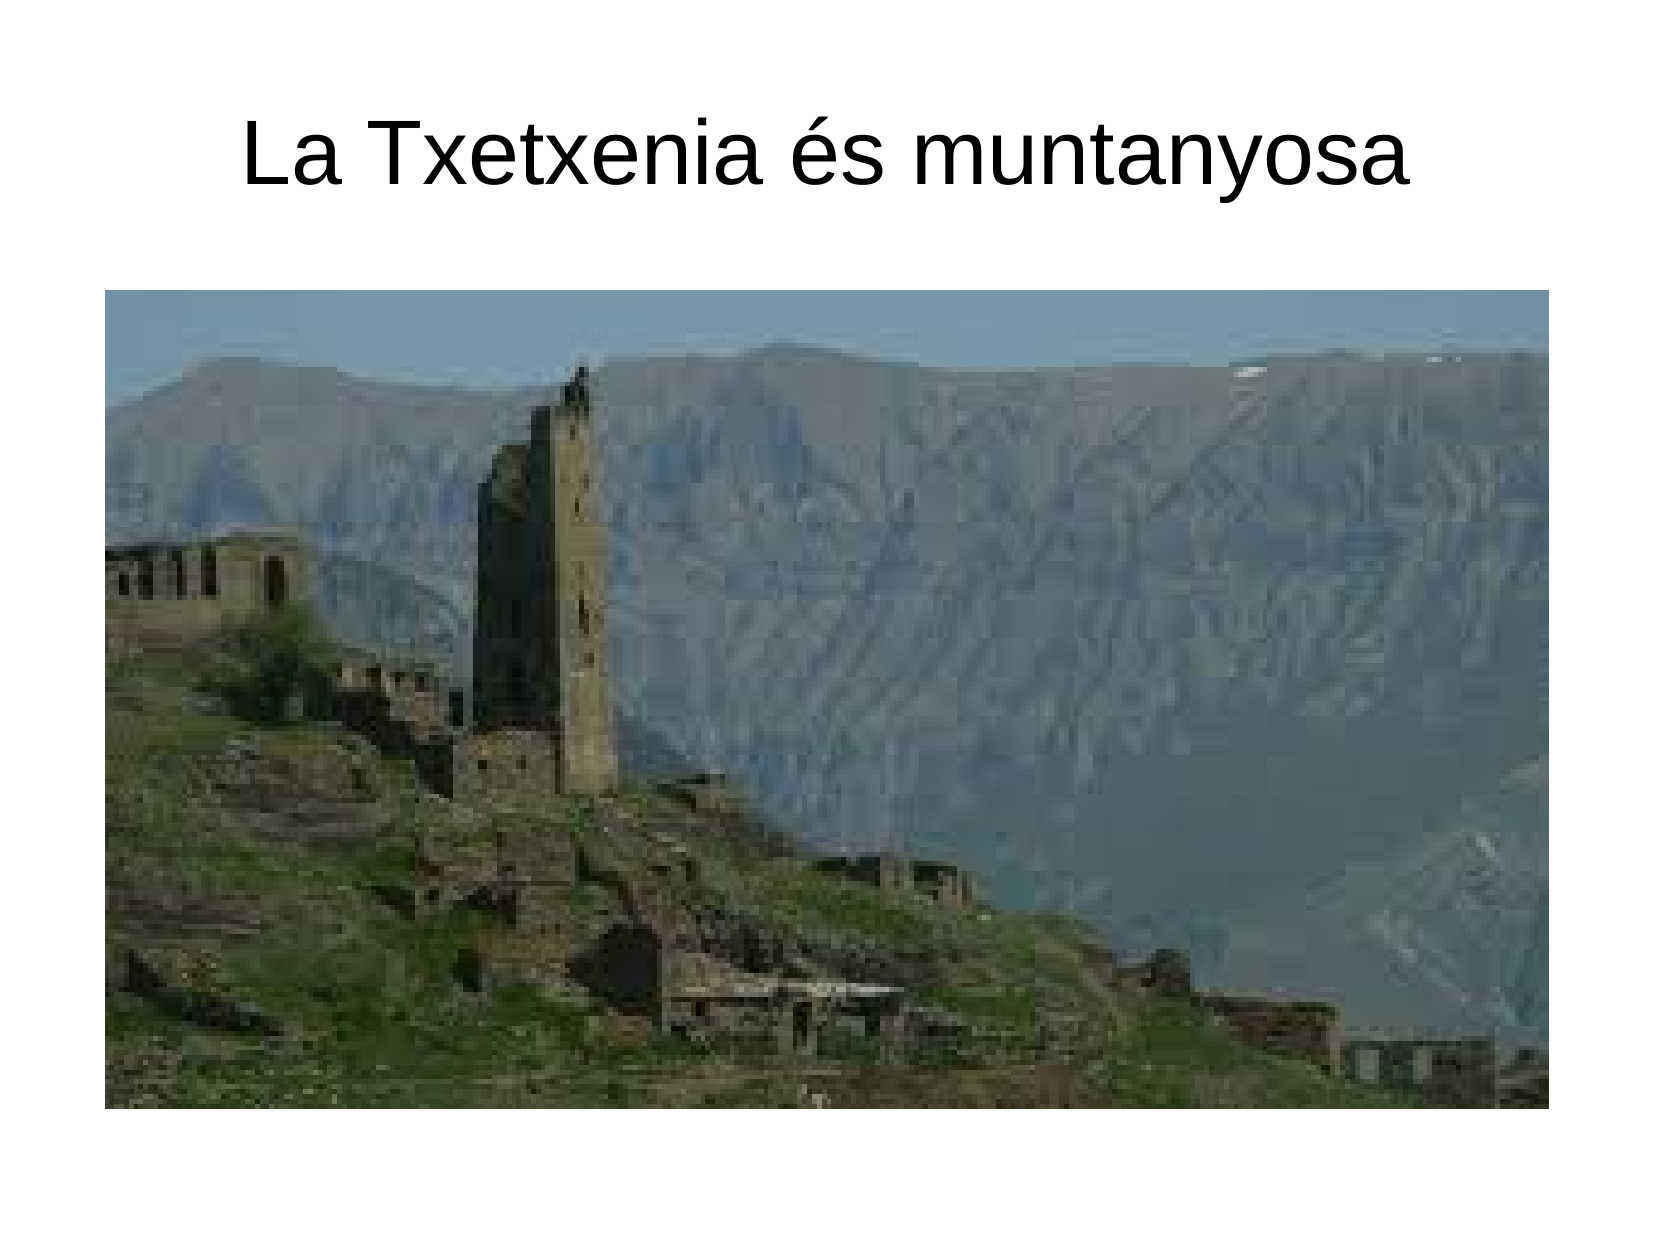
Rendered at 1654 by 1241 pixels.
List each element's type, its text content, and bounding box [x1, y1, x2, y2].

picture [105, 290, 1549, 1109]
title La Txetxenia és muntanyosa [82, 49, 1571, 257]
